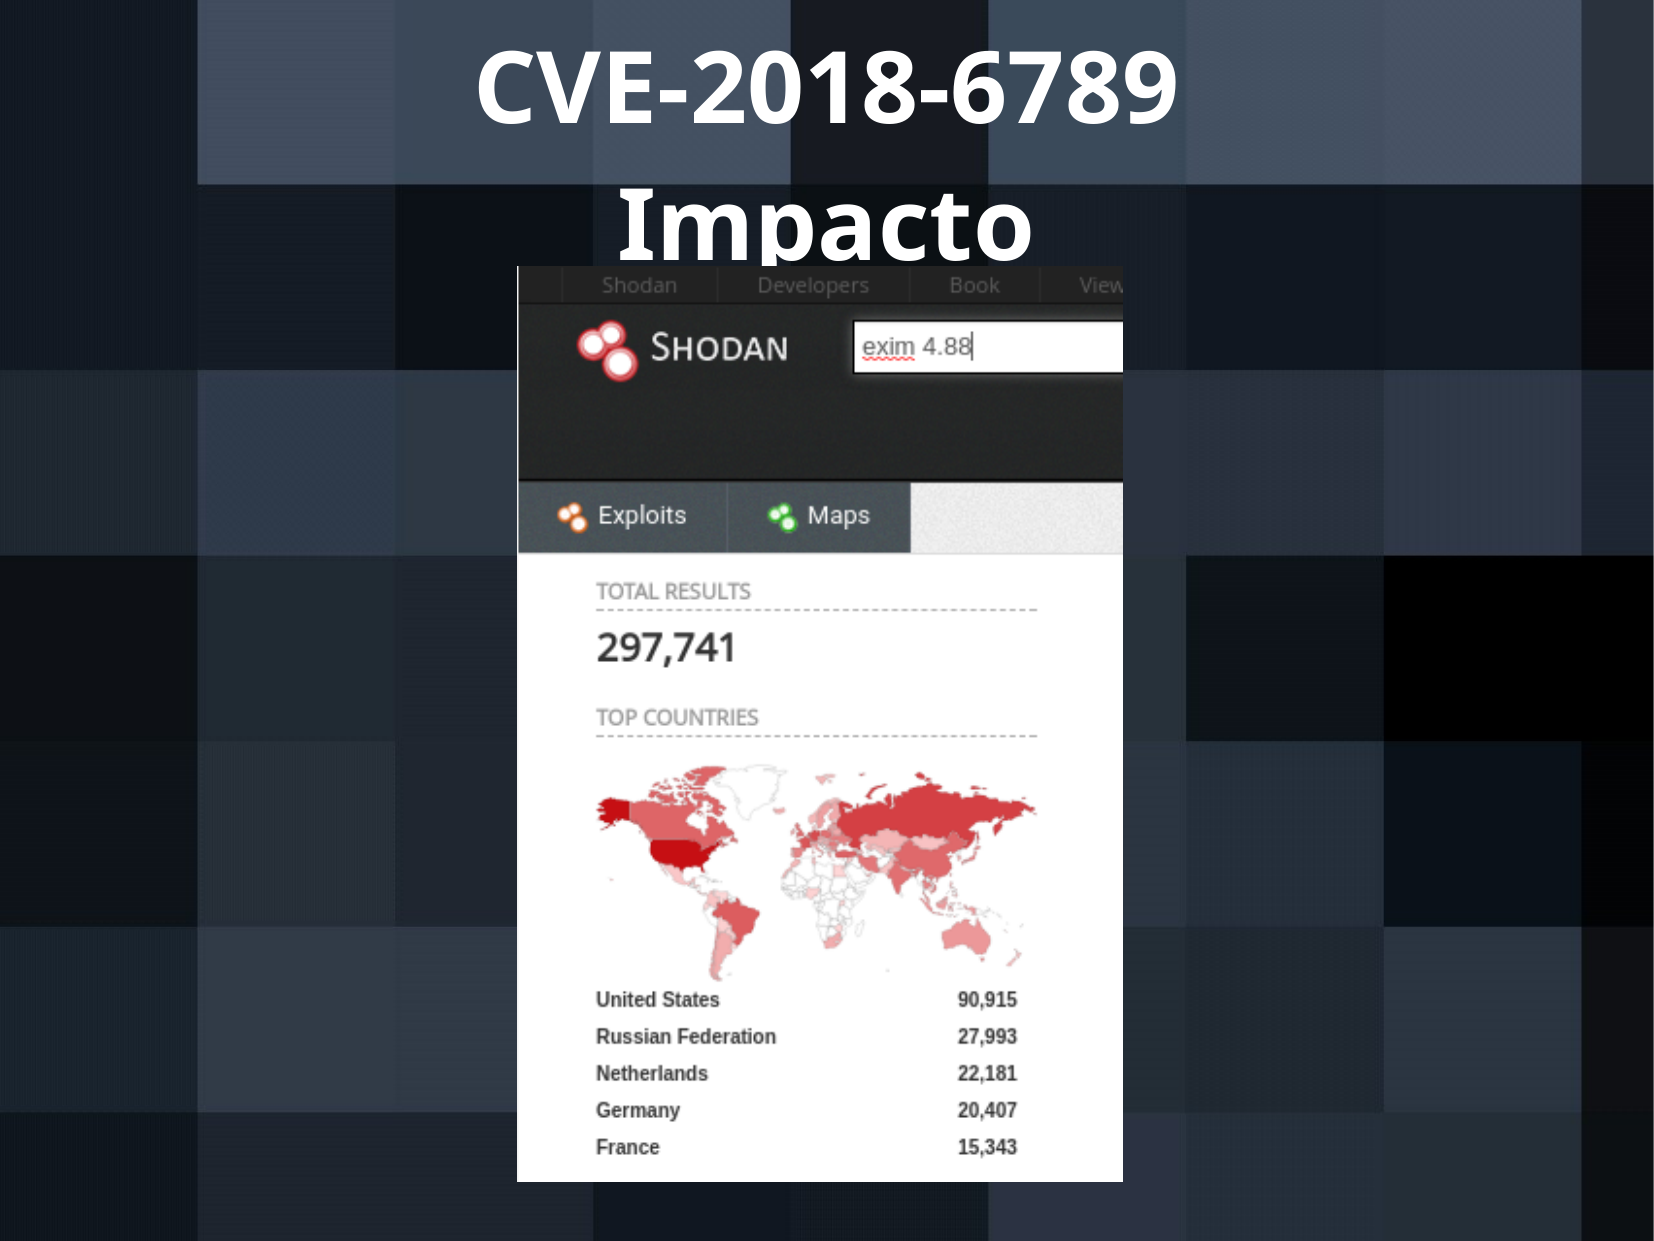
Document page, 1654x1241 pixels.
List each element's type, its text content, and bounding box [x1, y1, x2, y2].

picture [0, 0, 1654, 1241]
title CVE-2018-6789 Impacto [82, 36, 1571, 270]
